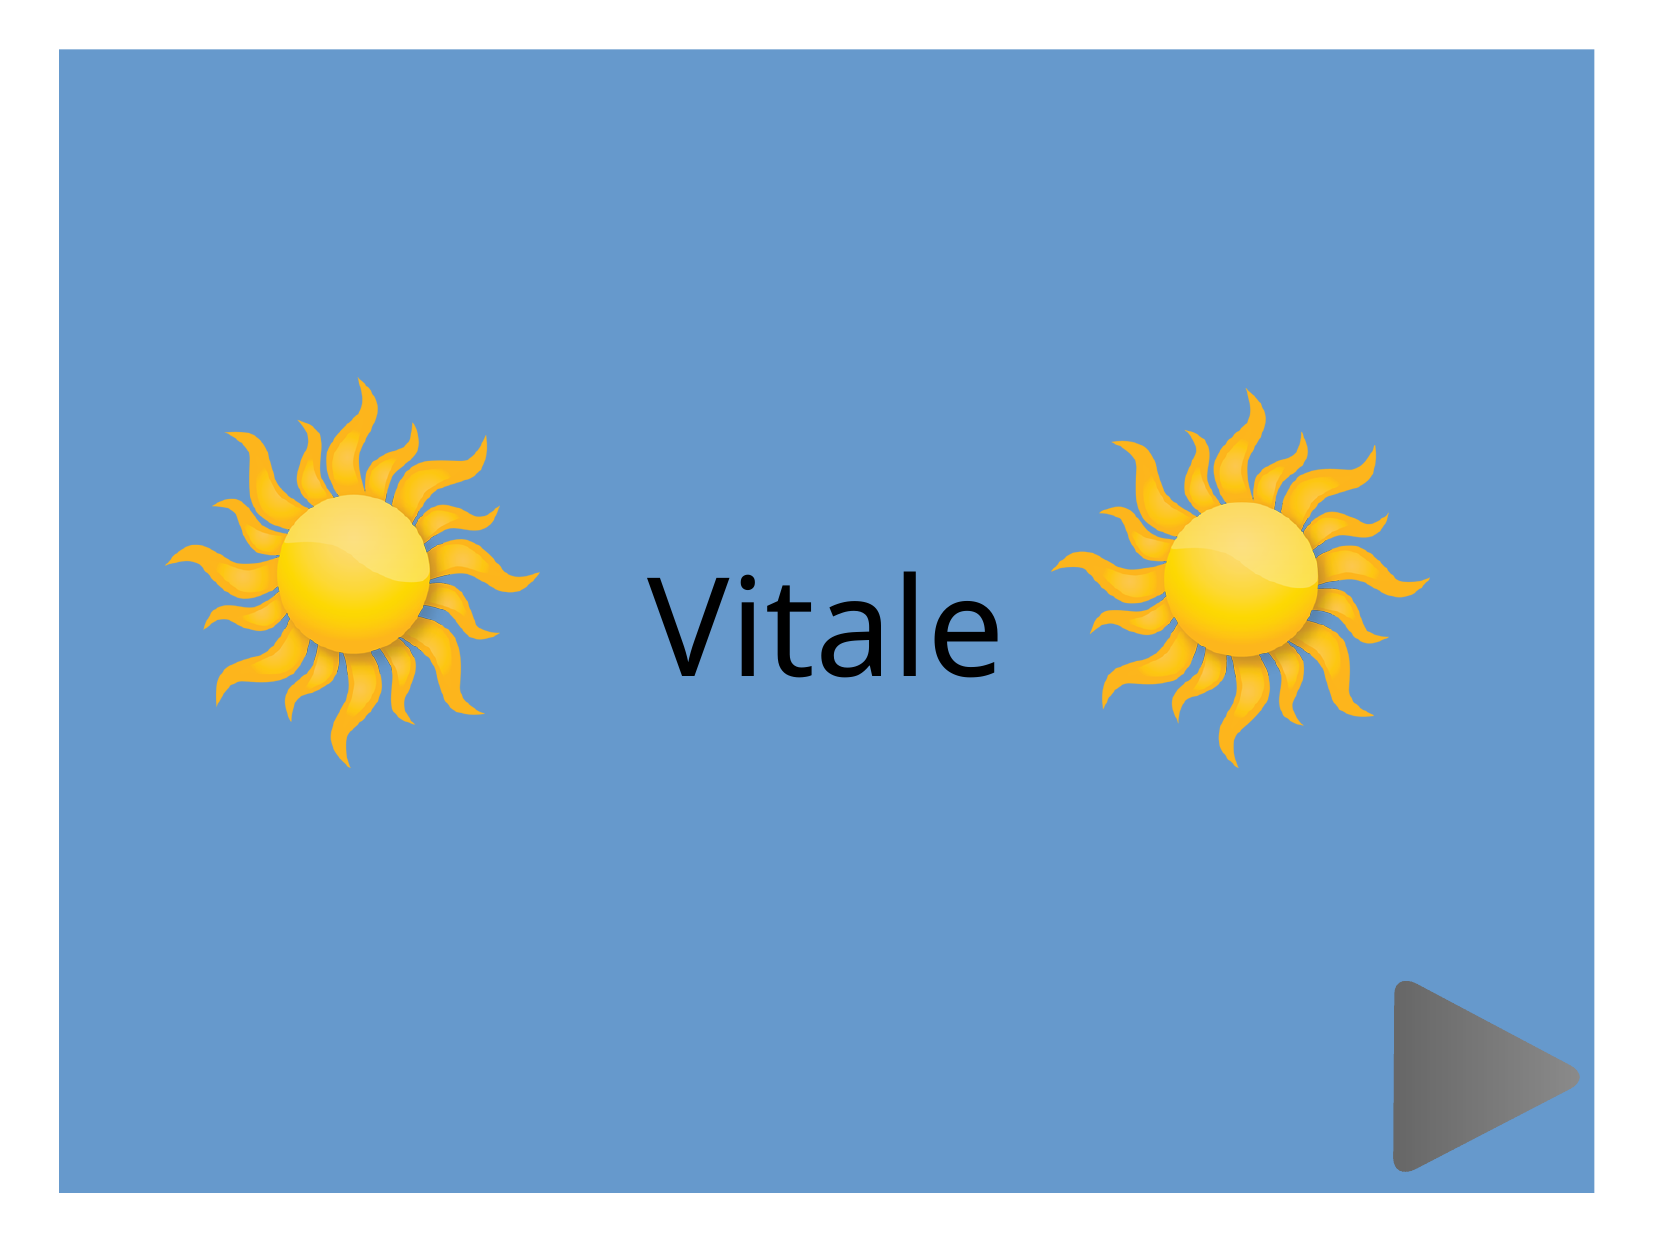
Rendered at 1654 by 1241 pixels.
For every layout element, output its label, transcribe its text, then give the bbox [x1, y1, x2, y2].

picture [1051, 388, 1430, 768]
picture [165, 377, 540, 768]
picture [1381, 971, 1592, 1182]
title Vitale [59, 49, 1595, 1193]
